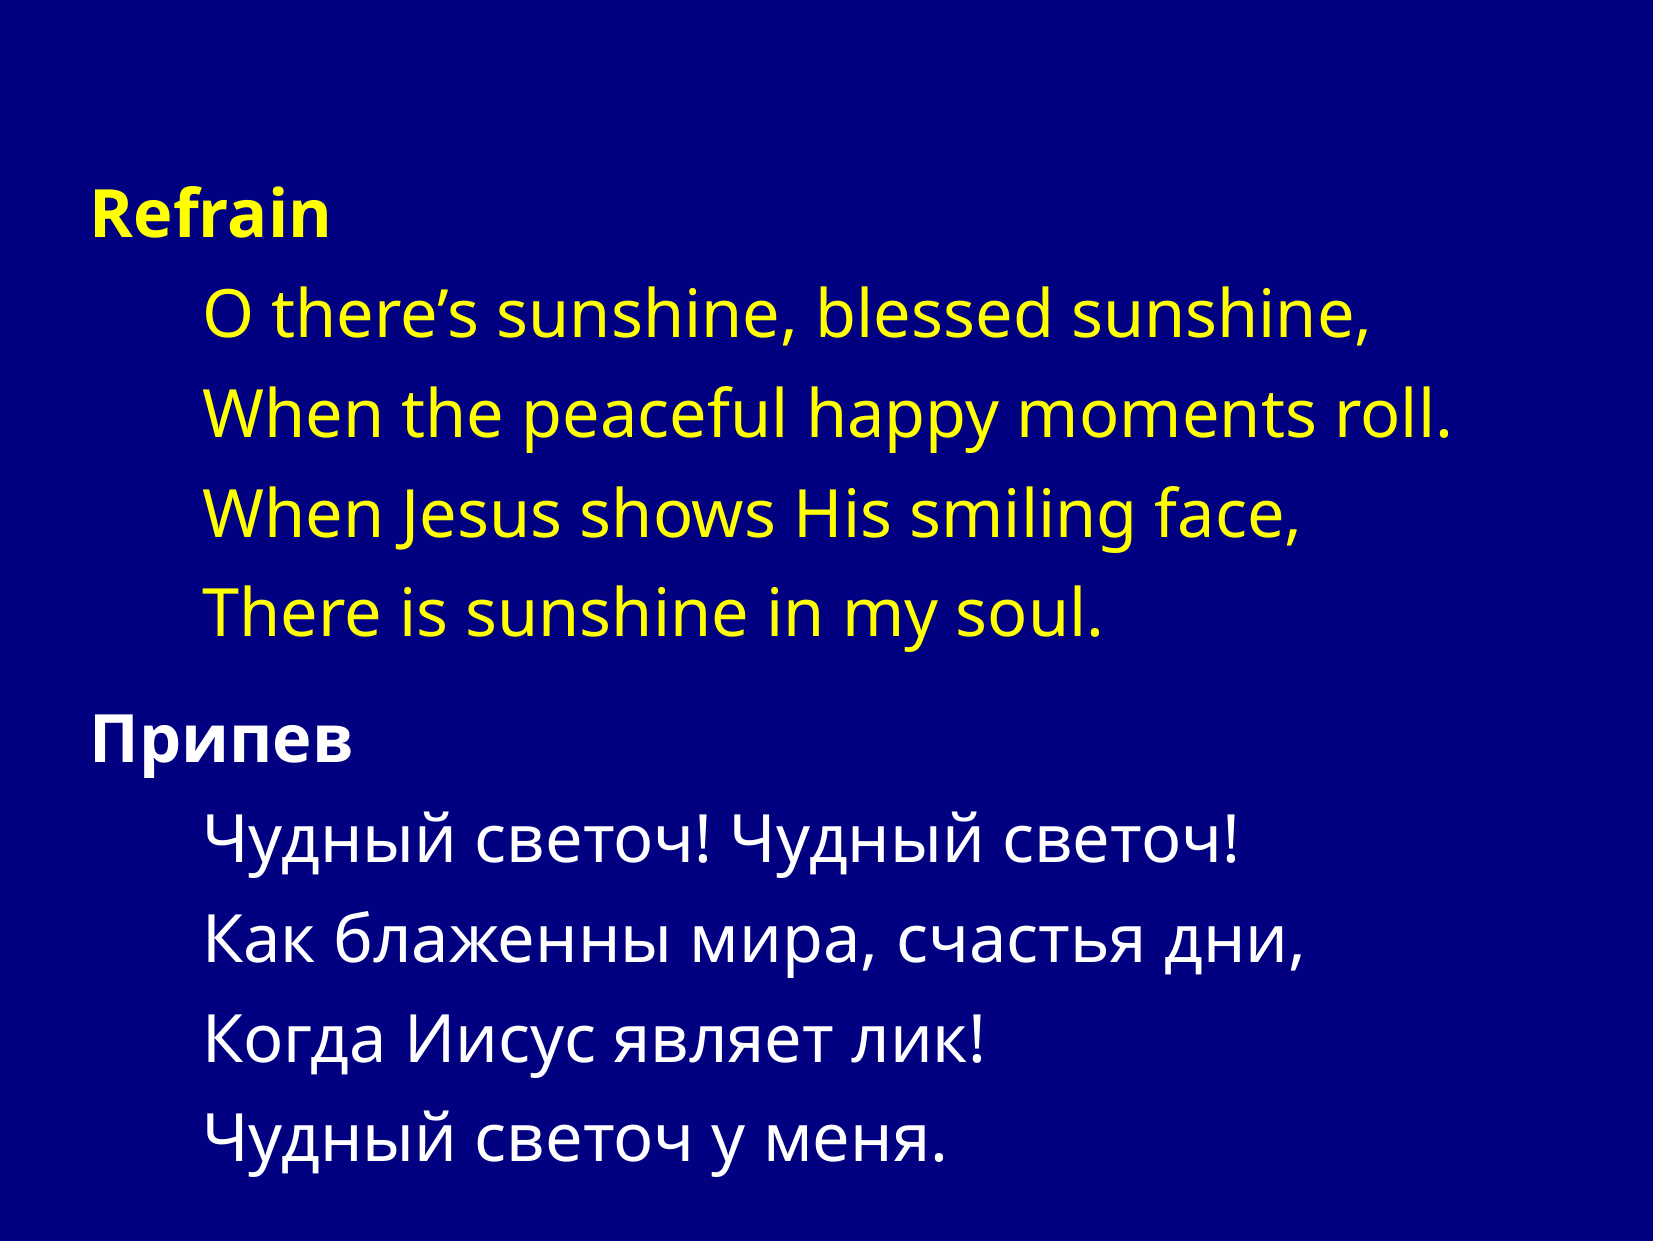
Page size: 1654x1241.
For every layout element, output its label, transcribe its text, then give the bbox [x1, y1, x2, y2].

text_box Refrain O there’s sunshine, blessed sunshine, When the peaceful happy moments roll. When Jesus shows His smiling face, There is sunshine in my soul. [75, 150, 1576, 638]
text_box Припев Чудный светоч! Чудный светоч! Как блаженны мира, счастья дни, Когда Иисус являет лик! Чудный светоч у меня. [75, 675, 1576, 1163]
